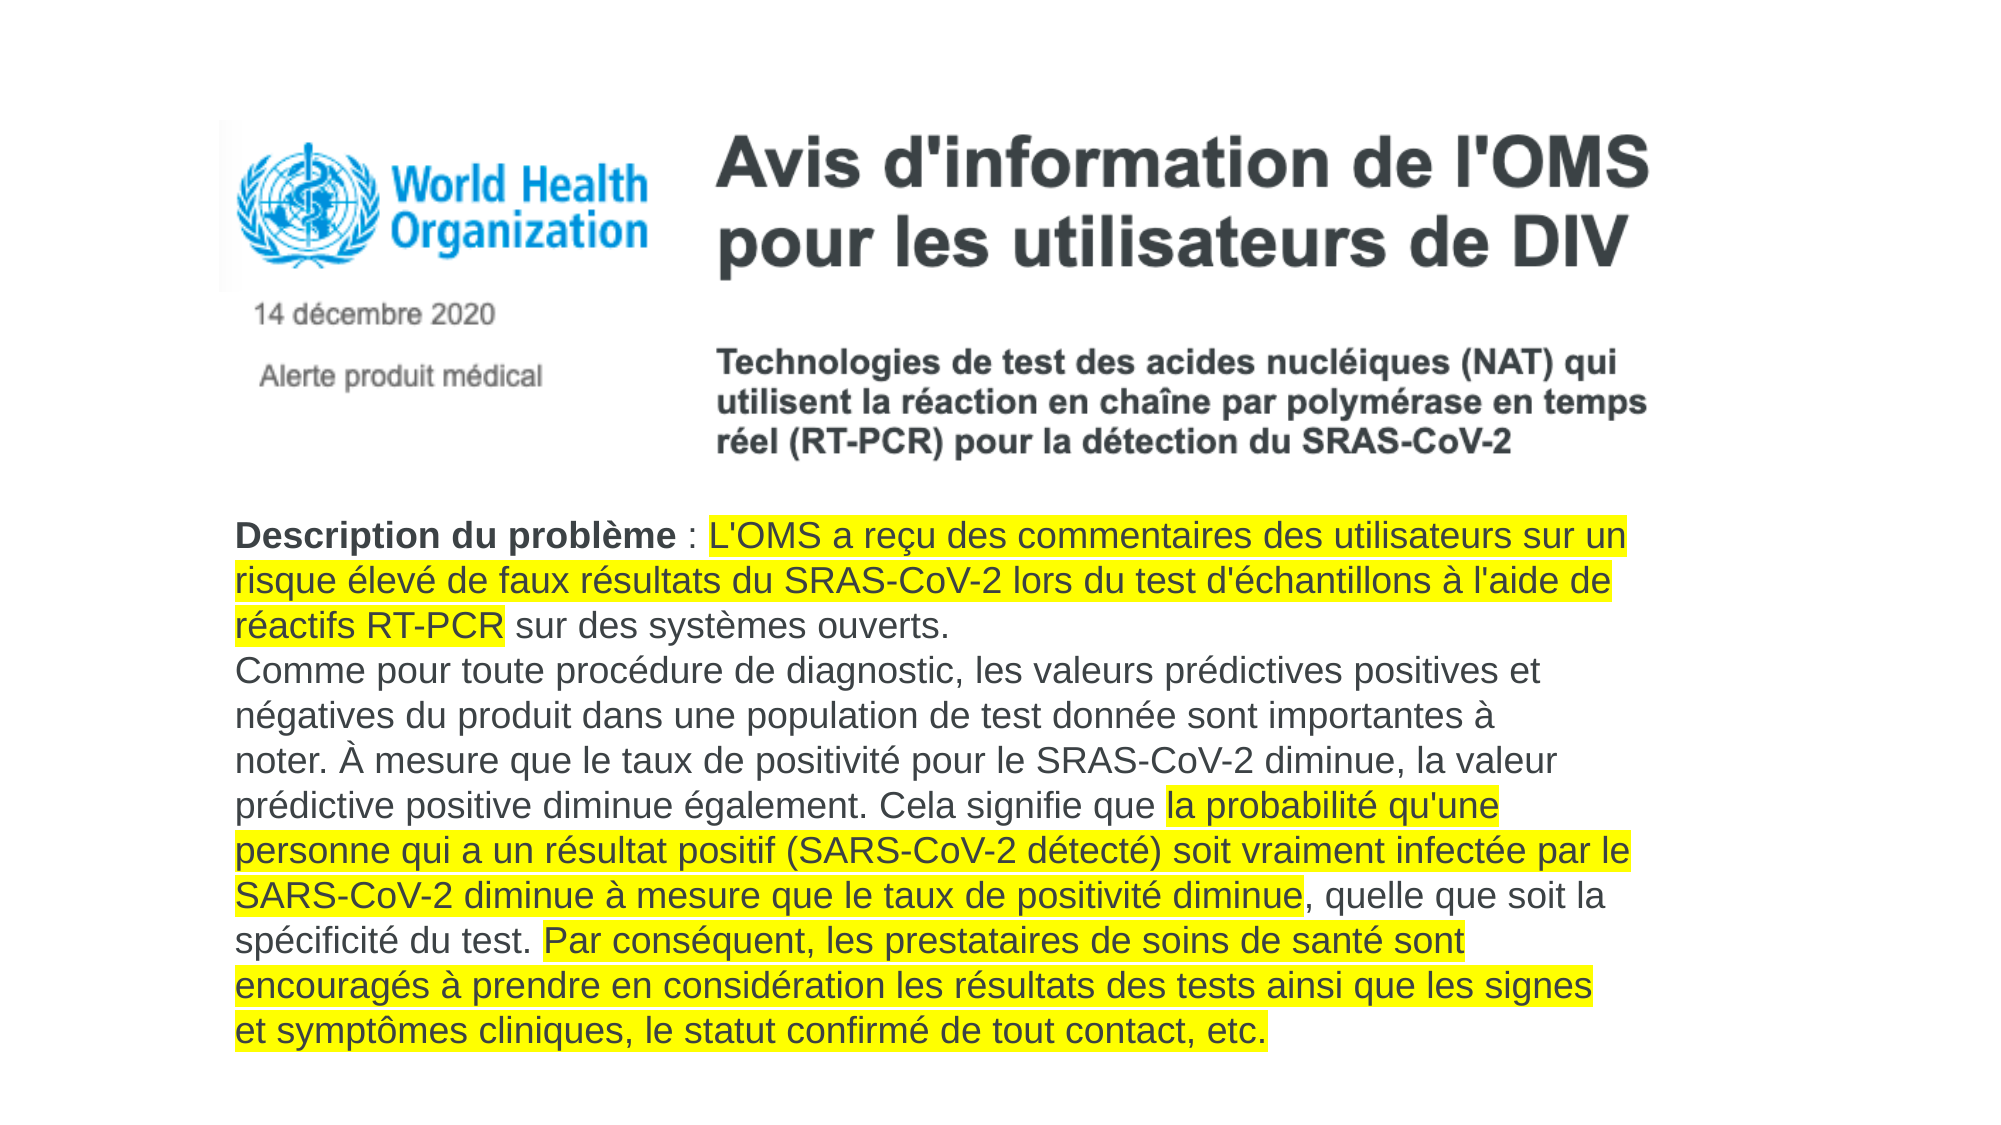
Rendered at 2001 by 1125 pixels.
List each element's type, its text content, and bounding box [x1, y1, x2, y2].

picture [256, 359, 551, 402]
text_box Description du problème : L'OMS a reçu des commentaires des utilisateurs sur un risque élevé de faux résultats du SRAS-CoV-2 lors du test d'échantillons à l'aide de réactifs RT-PCR sur des systèmes ouverts. Comme pour toute procédure de diagnostic, les valeurs prédictives positives et négatives du produit dans une population de test donnée sont importantes à noter. À mesure que le taux de positivité pour le SRAS-CoV-2 diminue, la valeur prédictive positive diminue également. Cela signifie que la probabilité qu'une personne qui a un résultat positif (SARS-CoV-2 détecté) soit vraiment infectée par le SARS-CoV-2 diminue à mesure que le taux de positivité diminue, quelle que soit la spécificité du test. Par conséquent, les prestataires de soins de santé sont encouragés à prendre en considération les résultats des tests ainsi que les signes et symptômes cliniques, le statut confirmé de tout contact, etc. [220, 504, 1648, 1059]
picture [219, 120, 683, 342]
picture [701, 129, 1672, 472]
